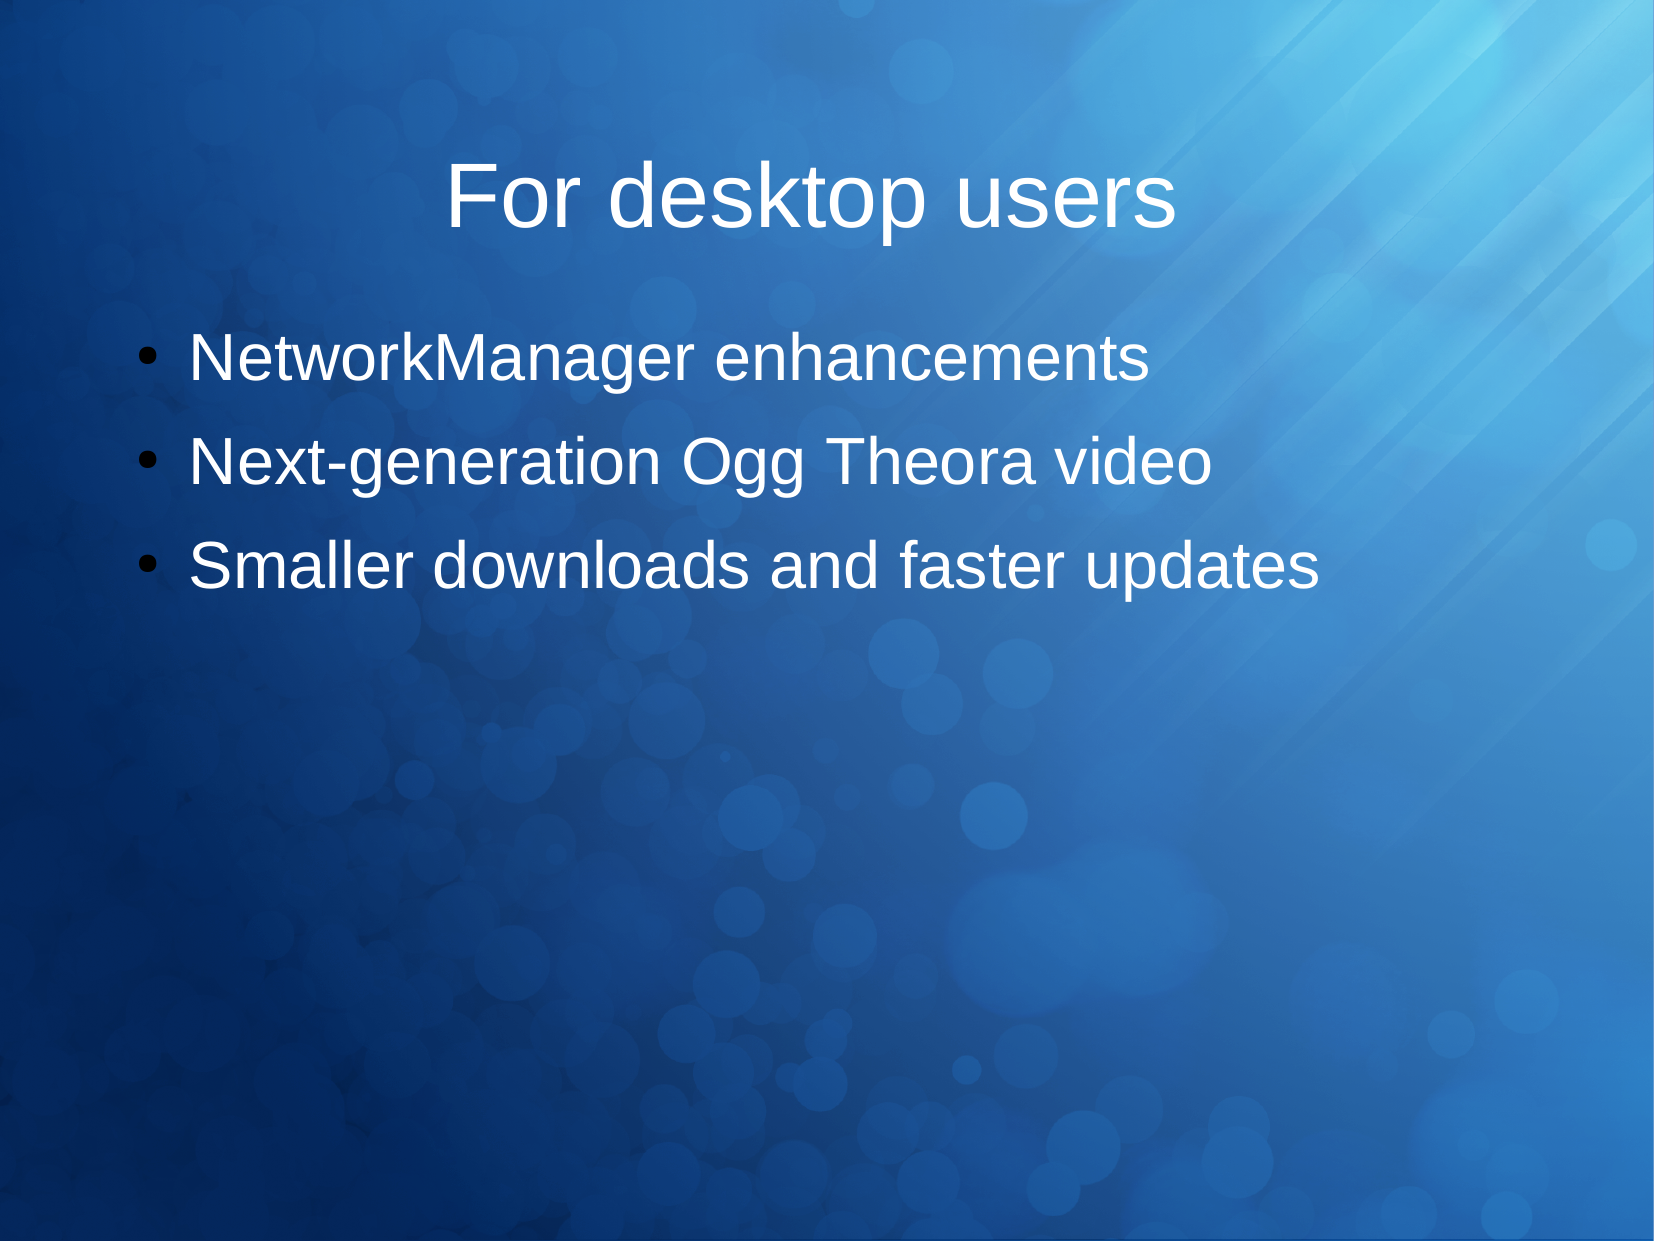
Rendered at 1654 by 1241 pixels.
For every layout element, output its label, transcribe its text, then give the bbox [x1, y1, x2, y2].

list NetworkManager enhancements Next-generation Ogg Theora video Smaller downloads and faster updates [118, 319, 1571, 931]
title For desktop users [118, 119, 1506, 273]
picture [0, 0, 1654, 1241]
